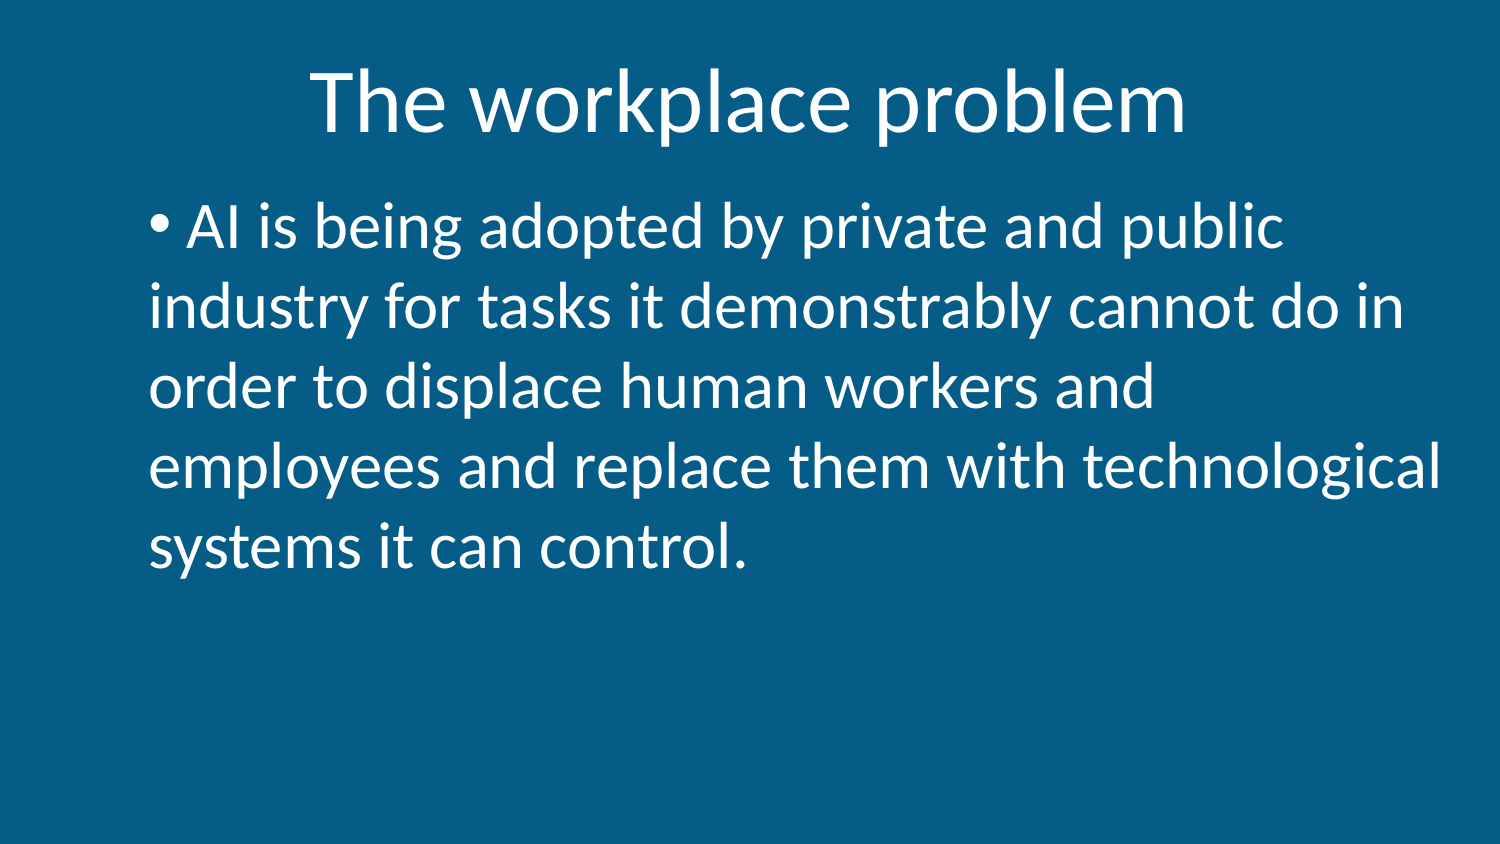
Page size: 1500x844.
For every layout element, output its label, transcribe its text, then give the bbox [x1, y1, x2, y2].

list AI is being adopted by private and public industry for tasks it demonstrably cannot do in order to displace human workers and employees and replace them with technological systems it can control. [75, 174, 1465, 816]
title The workplace problem [75, 33, 1425, 174]
